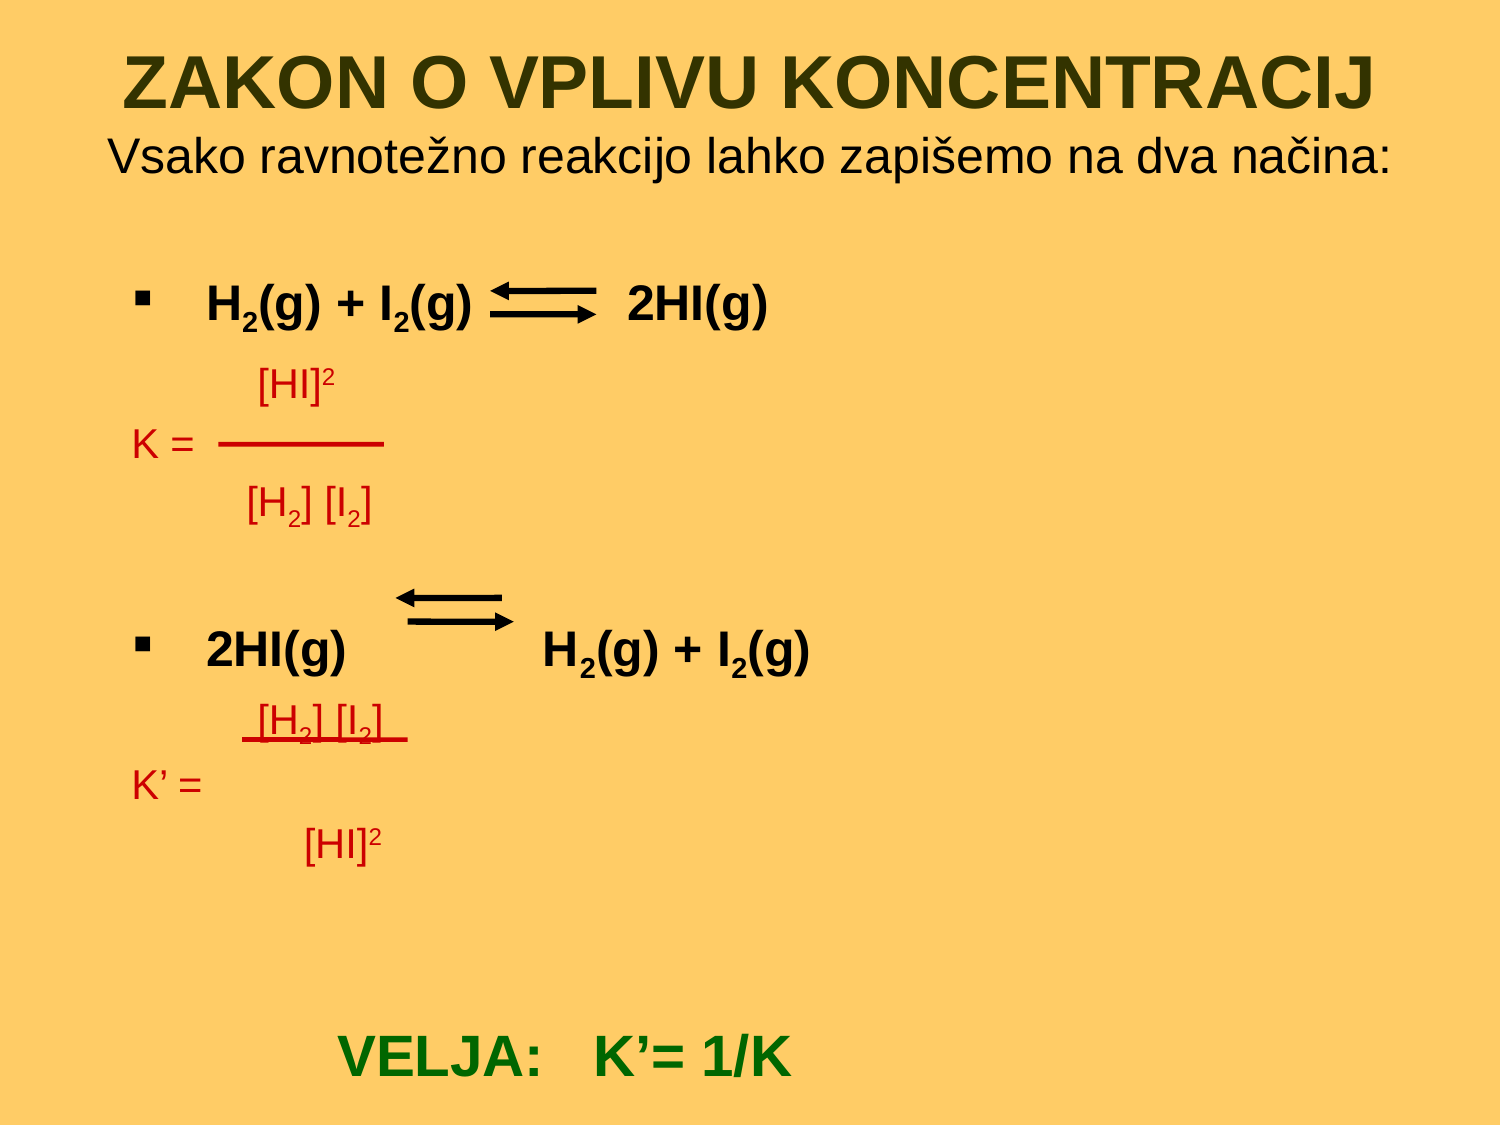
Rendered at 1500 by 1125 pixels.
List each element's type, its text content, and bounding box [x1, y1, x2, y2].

title ZAKON O VPLIVU KONCENTRACIJ Vsako ravnotežno reakcijo lahko zapišemo na dva načina: [75, 45, 1425, 233]
list H2(g) + I2(g) 2HI(g) [HI]2 K = [H2] [I2] 2HI(g) H2(g) + I2(g) [H2] [I2] K’ = [HI]2 VELJA: K’= 1/K [41, 262, 1425, 1083]
